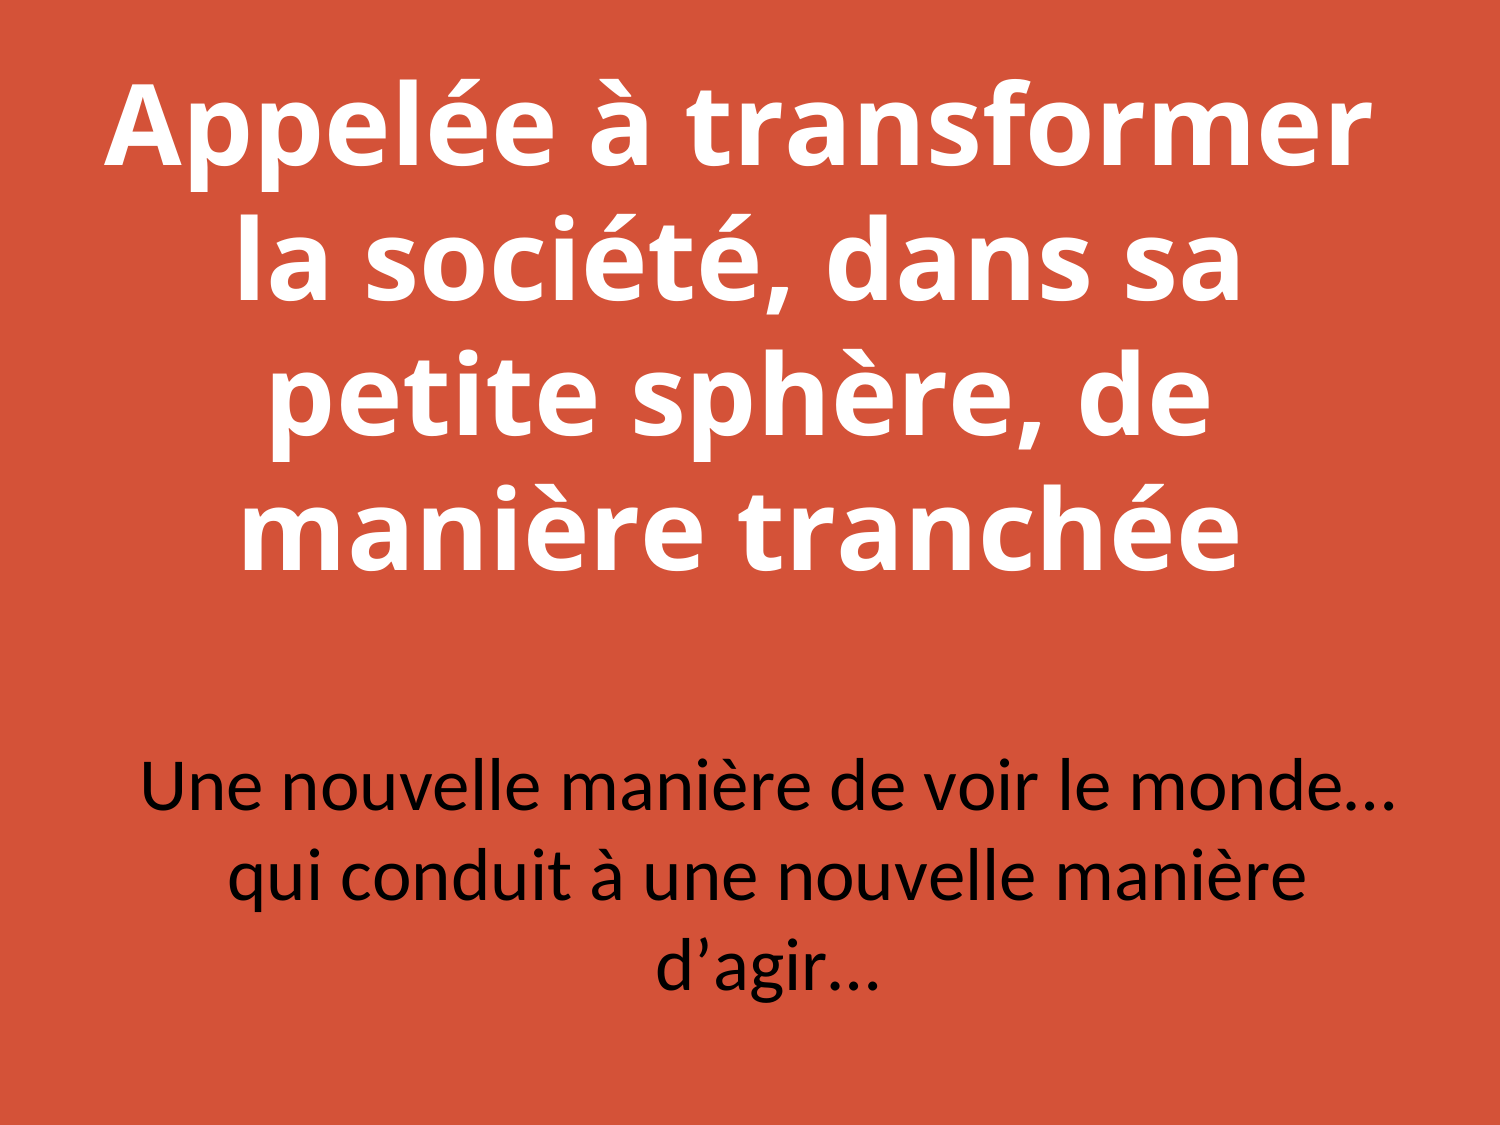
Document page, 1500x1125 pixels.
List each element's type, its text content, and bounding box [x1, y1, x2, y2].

text_box Une nouvelle manière de voir le monde… qui conduit à une nouvelle manière d’agir… [112, 727, 1424, 1014]
title Appelée à transformer la société, dans sa petite sphère, de manière tranchée [64, 42, 1415, 604]
